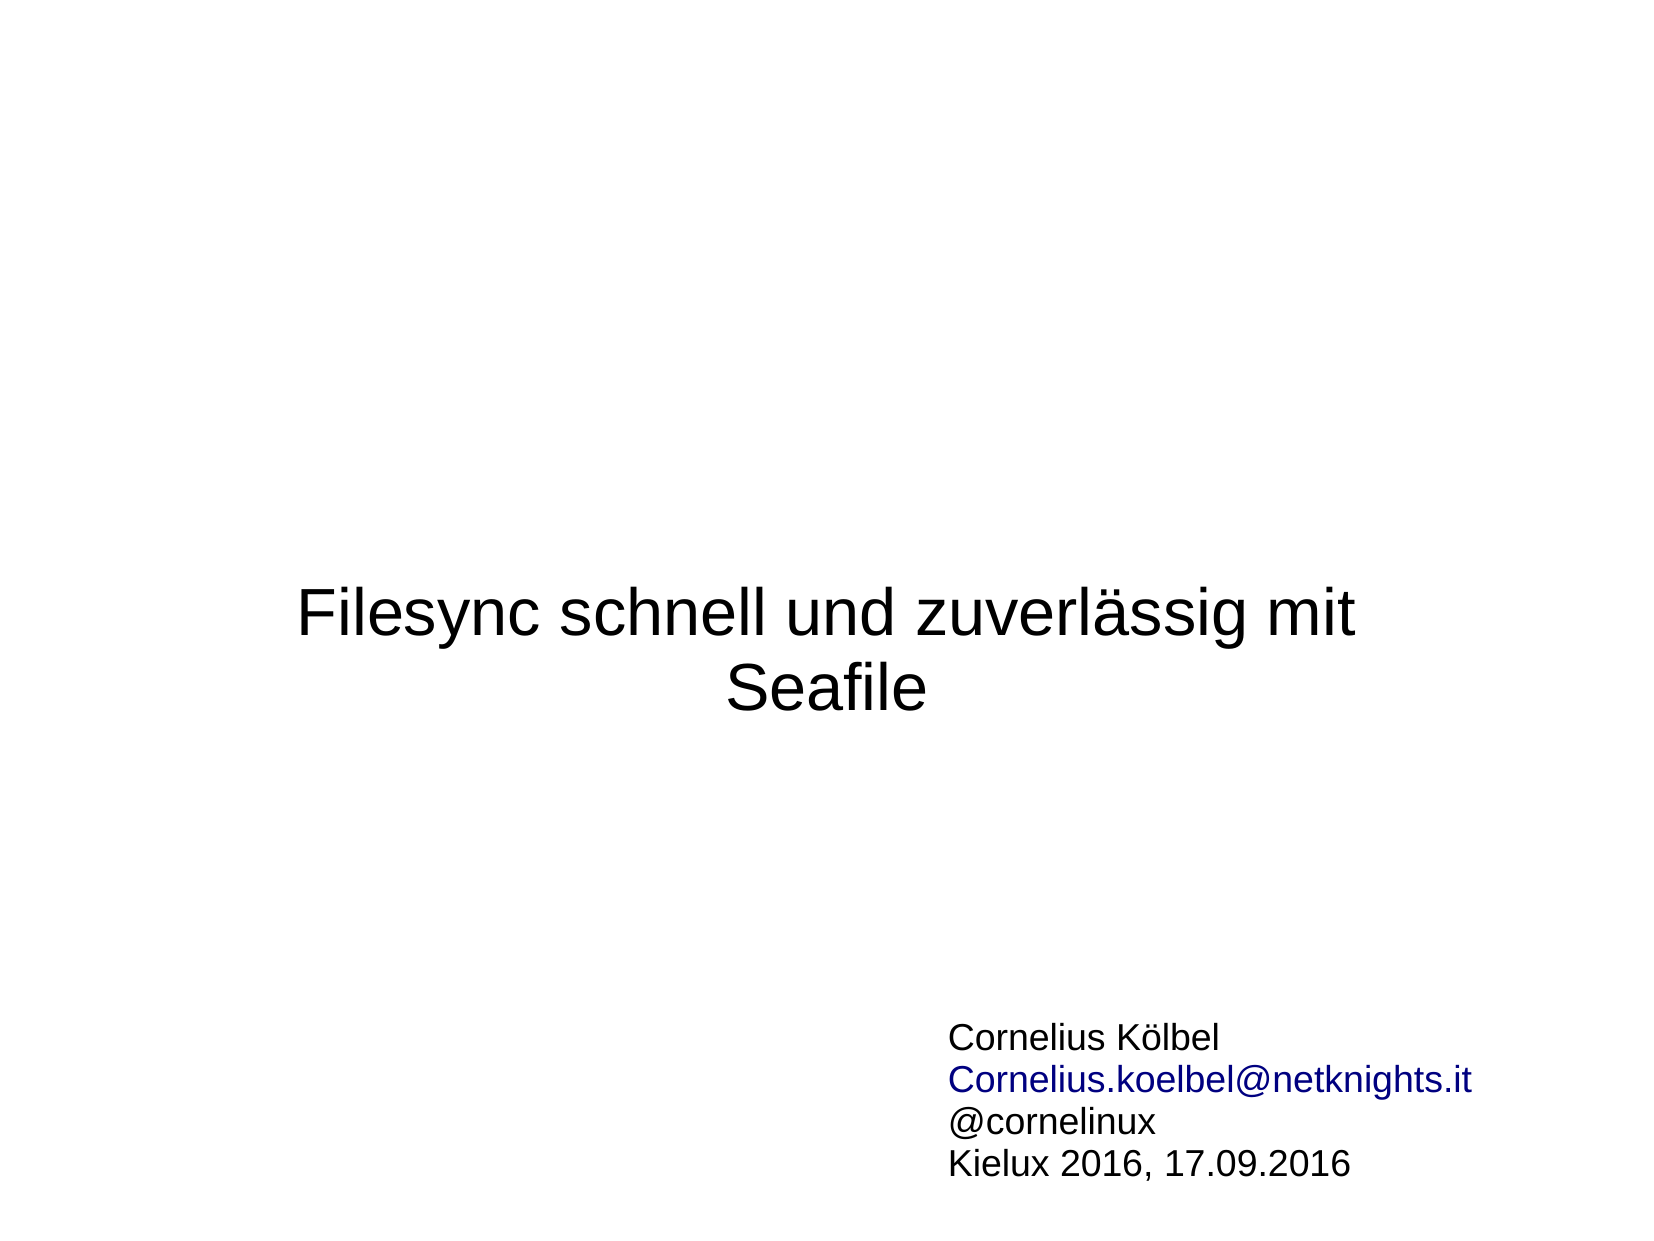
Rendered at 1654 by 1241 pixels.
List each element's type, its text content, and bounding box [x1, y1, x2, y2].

text_box Cornelius Kölbel Cornelius.koelbel@netknights.it @cornelinux Kielux 2016, 17.09.2016 [933, 1008, 1487, 1192]
subtitle Filesync schnell und zuverlässig mit Seafile [82, 290, 1571, 1010]
